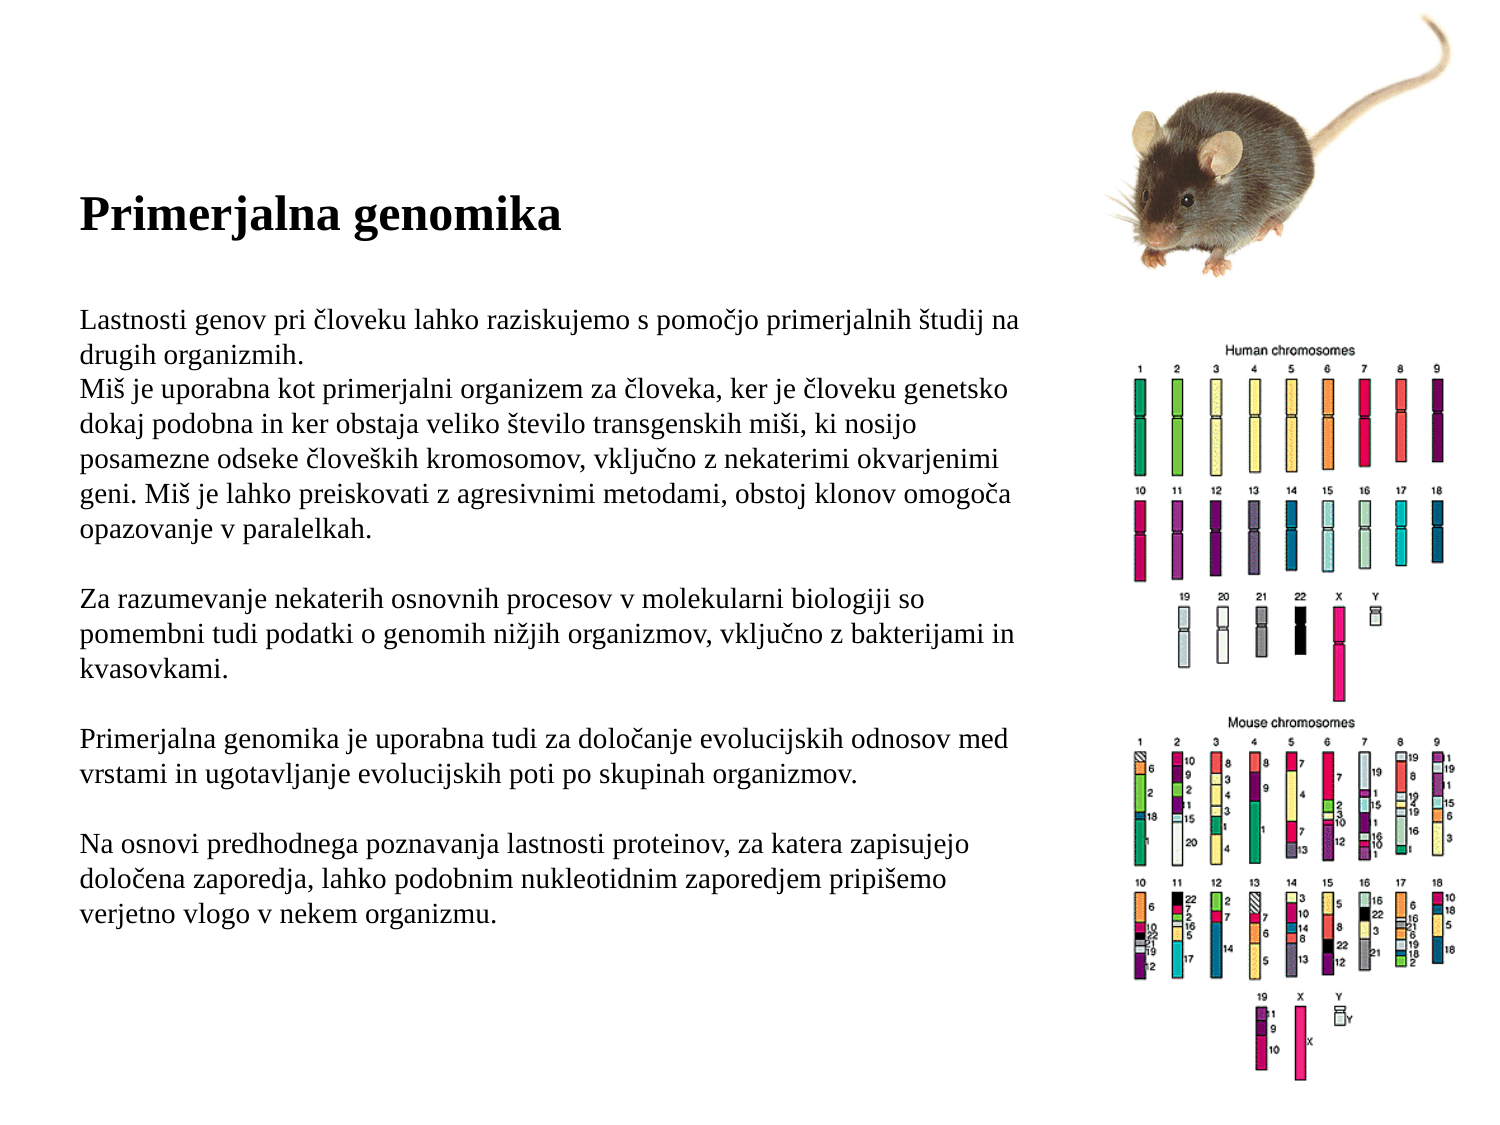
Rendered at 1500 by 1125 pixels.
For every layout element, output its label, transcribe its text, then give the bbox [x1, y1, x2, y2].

text_box Primerjalna genomika Lastnosti genov pri človeku lahko raziskujemo s pomočjo primerjalnih študij na drugih organizmih. Miš je uporabna kot primerjalni organizem za človeka, ker je človeku genetsko dokaj podobna in ker obstaja veliko število transgenskih miši, ki nosijo posamezne odseke človeških kromosomov, vključno z nekaterimi okvarjenimi geni. Miš je lahko preiskovati z agresivnimi metodami, obstoj klonov omogoča opazovanje v paralelkah. Za razumevanje nekaterih osnovnih procesov v molekularni biologiji so pomembni tudi podatki o genomih nižjih organizmov, vključno z bakterijami in kvasovkami. Primerjalna genomika je uporabna tudi za določanje evolucijskih odnosov med vrstami in ugotavljanje evolucijskih poti po skupinah organizmov. Na osnovi predhodnega poznavanja lastnosti proteinov, za katera zapisujejo določena zaporedja, lahko podobnim nukleotidnim zaporedjem pripišemo verjetno vlogo v nekem organizmu. [64, 172, 1057, 967]
picture [1104, 0, 1459, 284]
picture [1130, 337, 1460, 1087]
